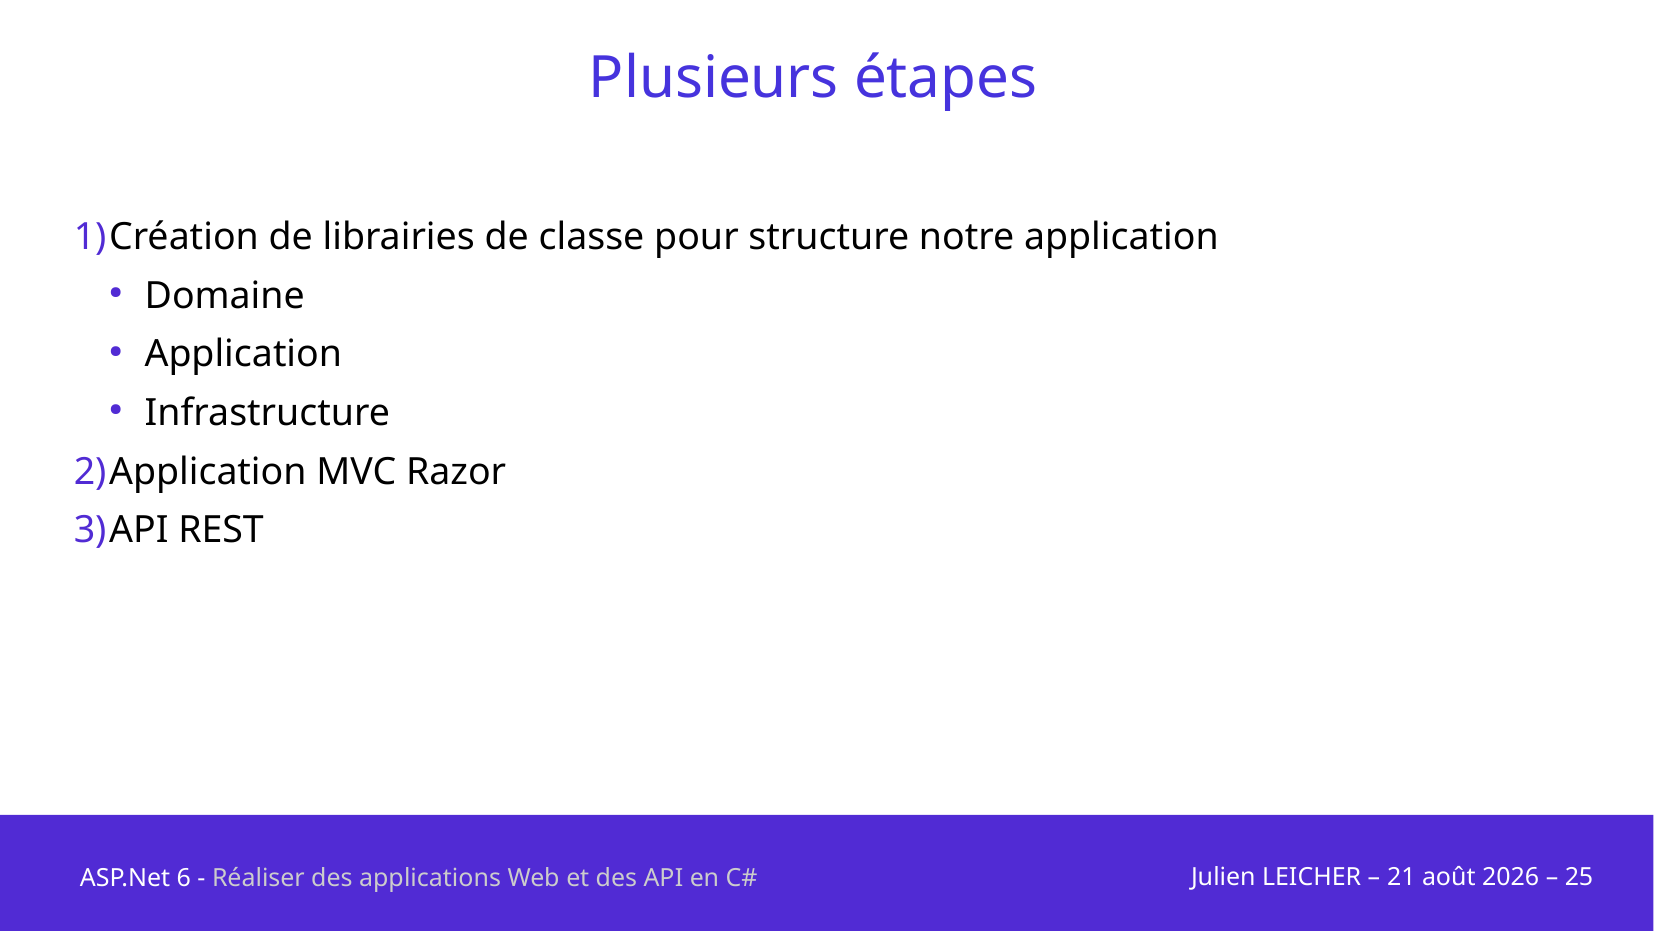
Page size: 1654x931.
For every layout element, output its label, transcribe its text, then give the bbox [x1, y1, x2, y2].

text_box ASP.Net 6 - Réaliser des applications Web et des API en C# [64, 852, 798, 898]
text_box Plusieurs étapes [573, 27, 1080, 113]
text_box Création de librairies de classe pour structure notre application Domaine Application Infrastructure Application MVC Razor API REST [59, 194, 1595, 678]
text_box Julien LEICHER – 28 févr. 2022 – <numéro> [0, 814, 1654, 931]
